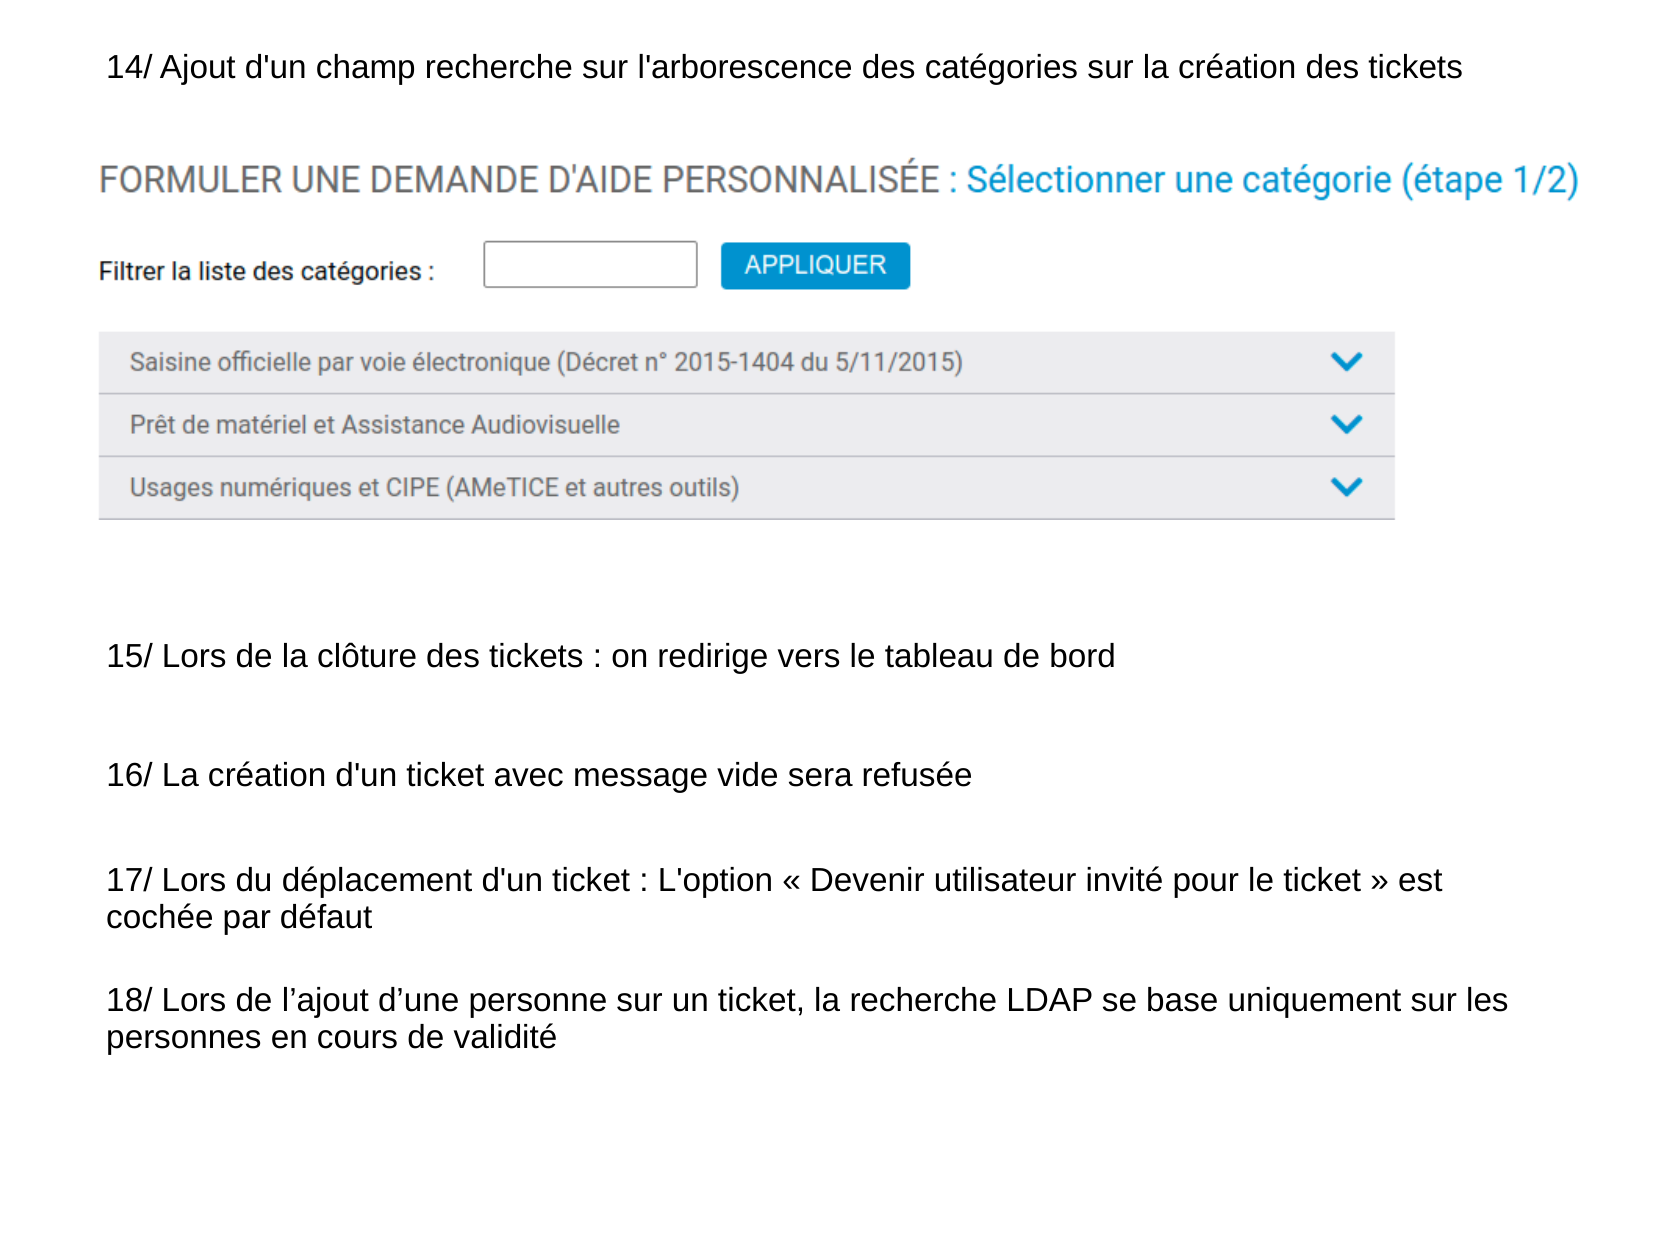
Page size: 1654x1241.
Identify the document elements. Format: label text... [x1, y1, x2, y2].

list 15/ Lors de la clôture des tickets : on redirige vers le tableau de bord [35, 637, 1524, 743]
list 14/ Ajout d'un champ recherche sur l'arborescence des catégories sur la création des tickets [35, 48, 1524, 154]
picture [82, 155, 1600, 520]
list 17/ Lors du déplacement d'un ticket : L'option « Devenir utilisateur invité pour le ticket » est cochée par défaut [35, 861, 1524, 967]
list 16/ La création d'un ticket avec message vide sera refusée [35, 756, 1524, 861]
list 18/ Lors de l’ajout d’une personne sur un ticket, la recherche LDAP se base uniquement sur les personnes en cours de validité [35, 981, 1524, 1087]
